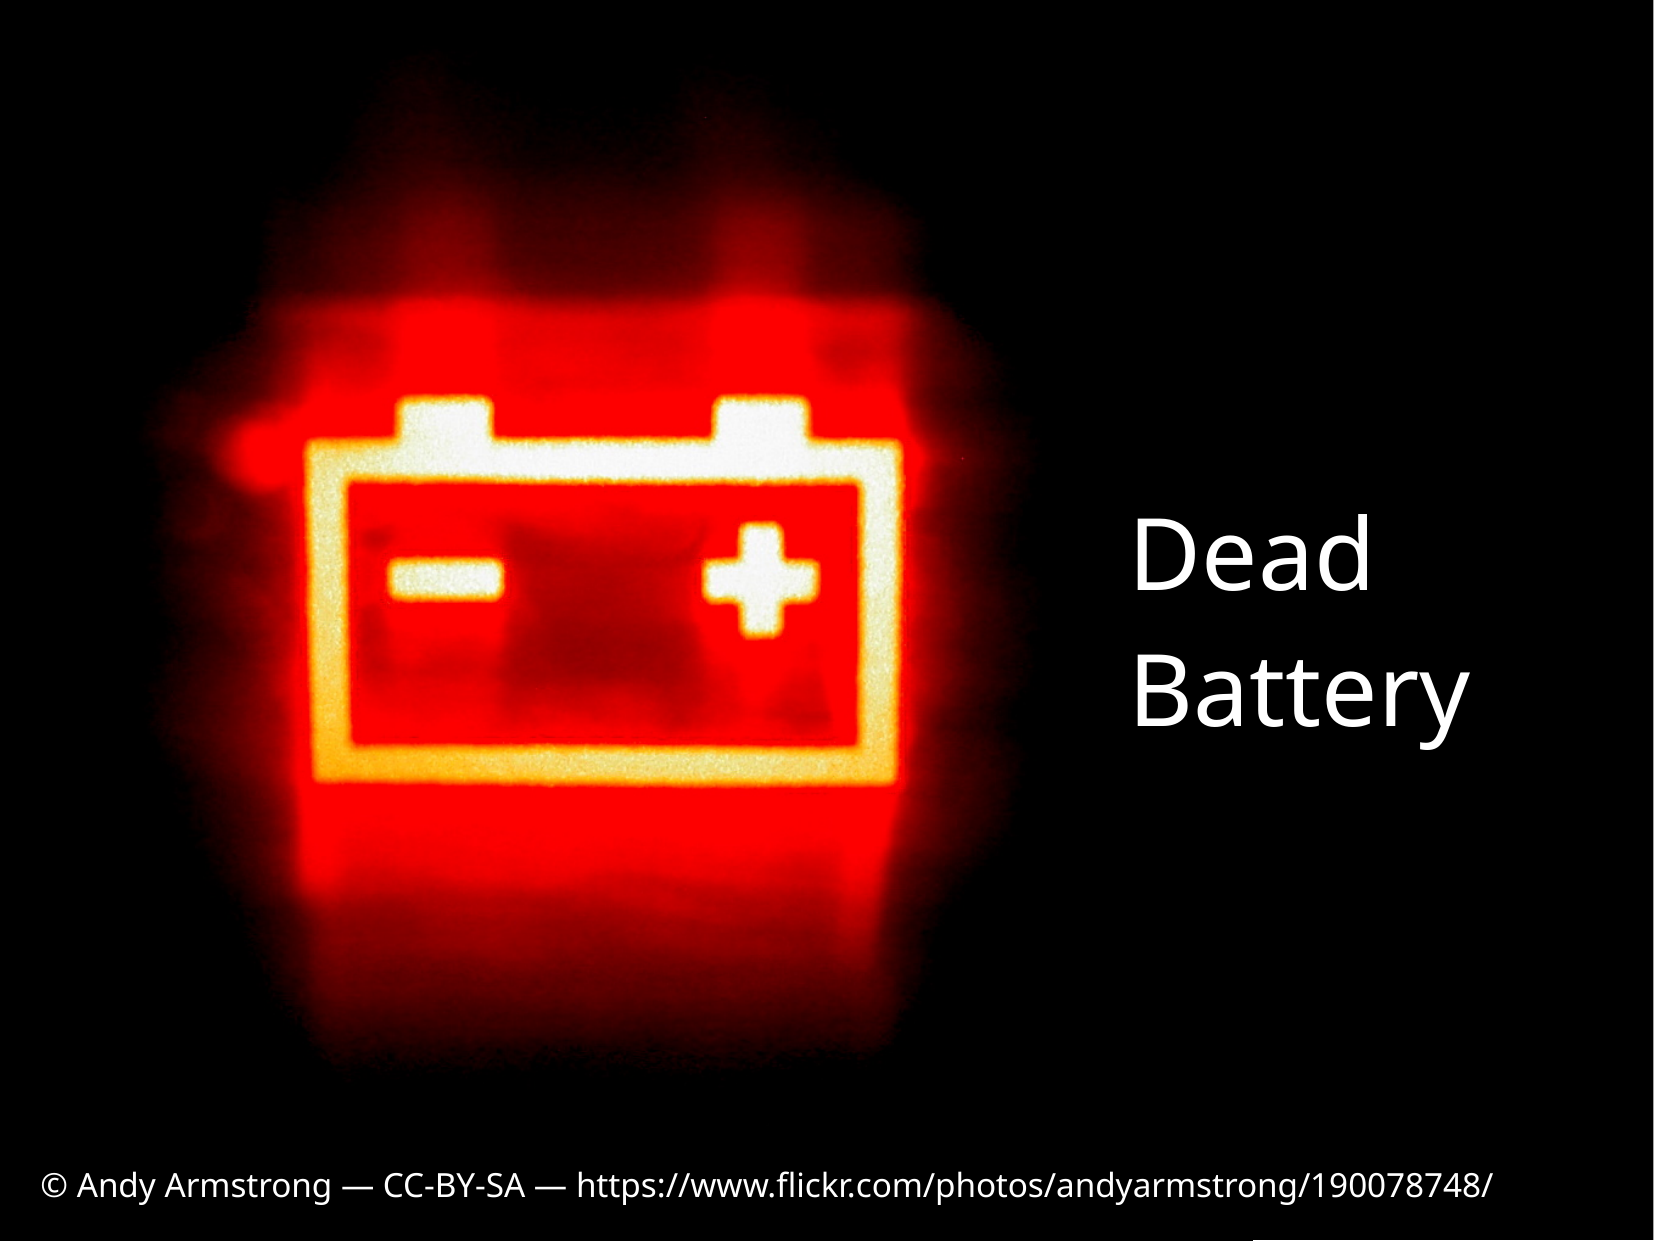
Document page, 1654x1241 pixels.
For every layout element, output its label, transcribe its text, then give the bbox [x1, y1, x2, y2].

picture [1208, 716, 1227, 720]
text_box © Andy Armstrong — CC-BY-SA — https://www.flickr.com/photos/andyarmstrong/190078748/ [25, 1154, 1471, 1207]
picture [0, 0, 1253, 1241]
text_box Dead Battery [1114, 475, 1487, 716]
